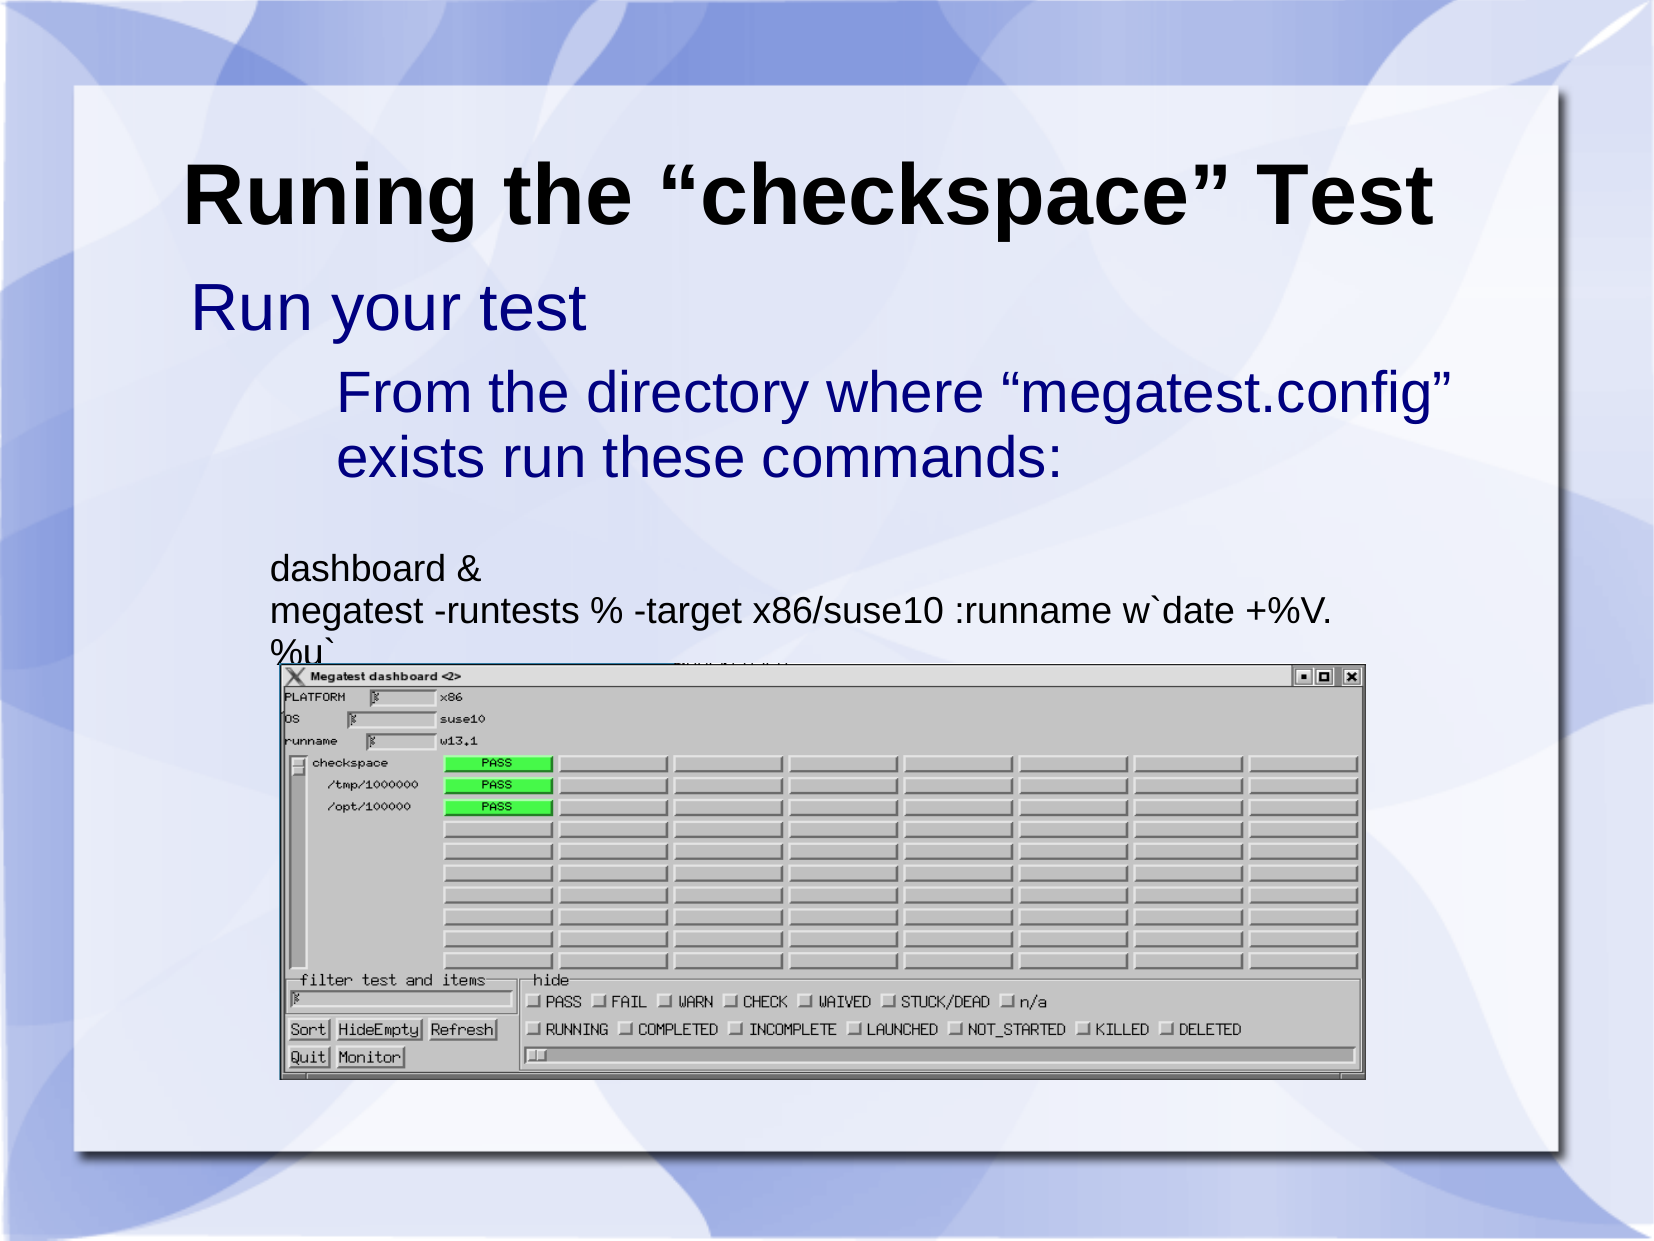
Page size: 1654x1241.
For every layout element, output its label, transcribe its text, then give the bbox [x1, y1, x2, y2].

list Run your test From the directory where “megatest.config” exists run these commands: [120, 180, 1479, 886]
picture [0, 0, 1654, 1241]
title Runing the “checkspace” Test [82, 98, 1536, 291]
text_box dashboard & megatest -runtests % -target x86/suse10 :runname w`date +%V.%u` [255, 540, 1414, 681]
